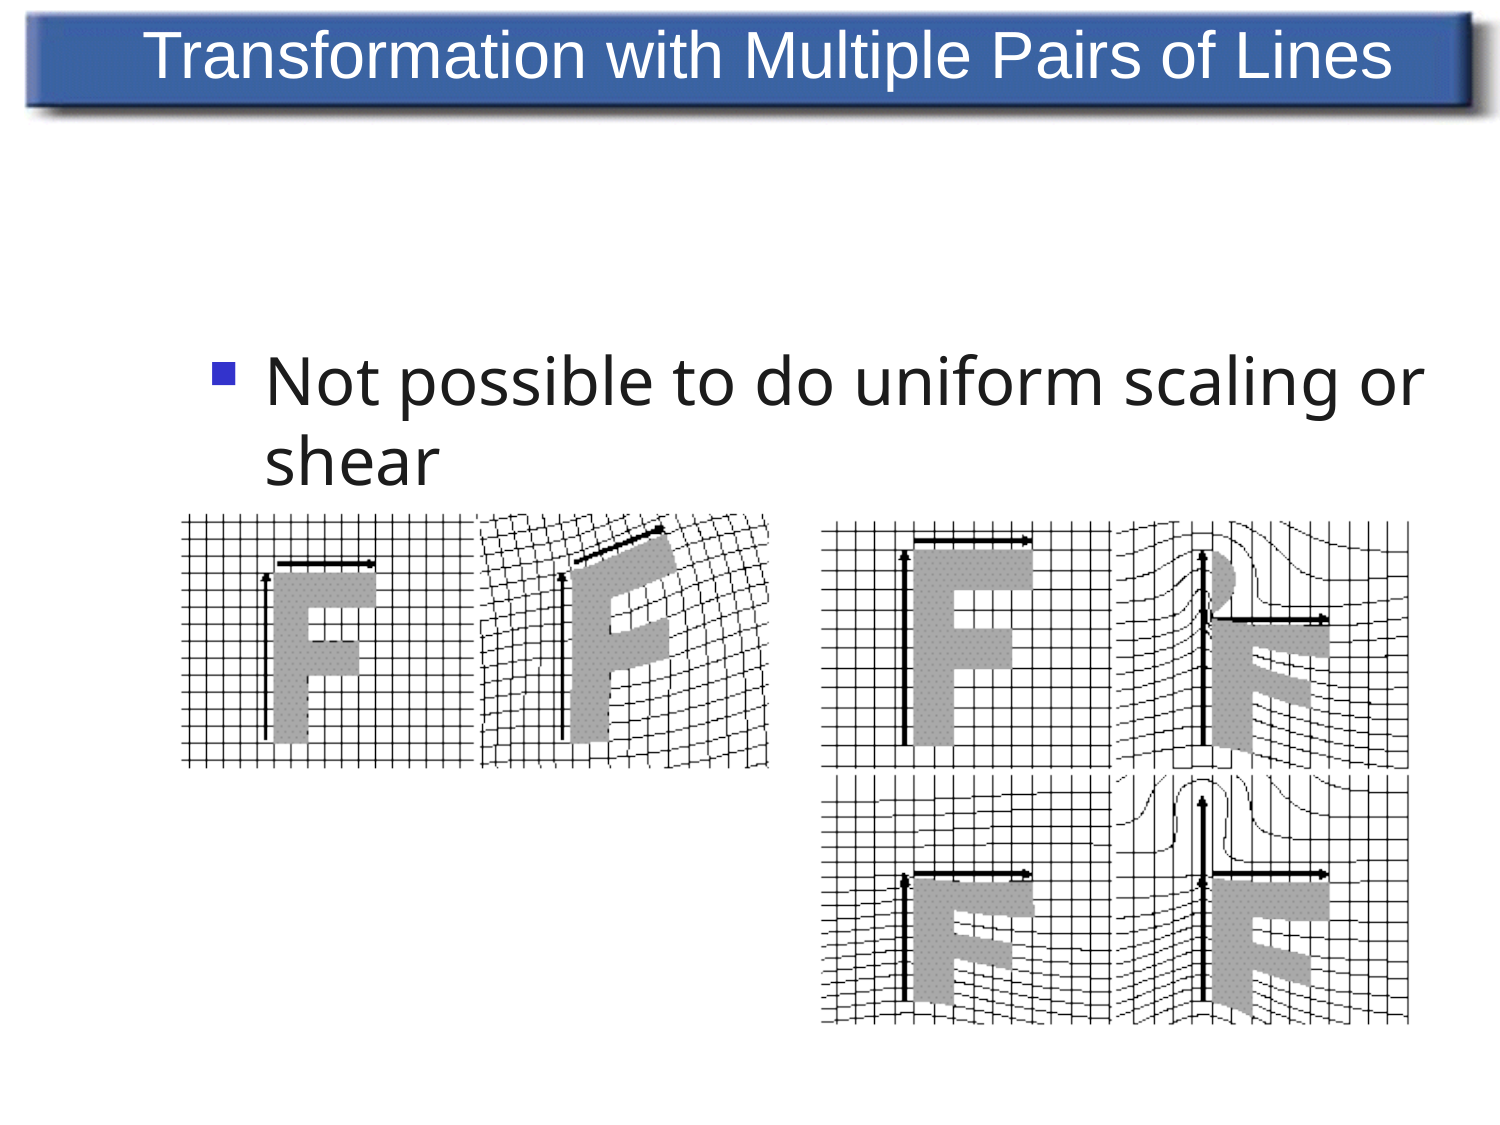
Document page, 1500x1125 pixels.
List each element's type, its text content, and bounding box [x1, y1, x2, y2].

picture [24, 9, 1500, 125]
title Transformation with Multiple Pairs of Lines [37, 0, 1500, 100]
picture [174, 499, 777, 771]
picture [812, 512, 1415, 1029]
list Not possible to do uniform scaling or shear [193, 331, 1469, 1007]
